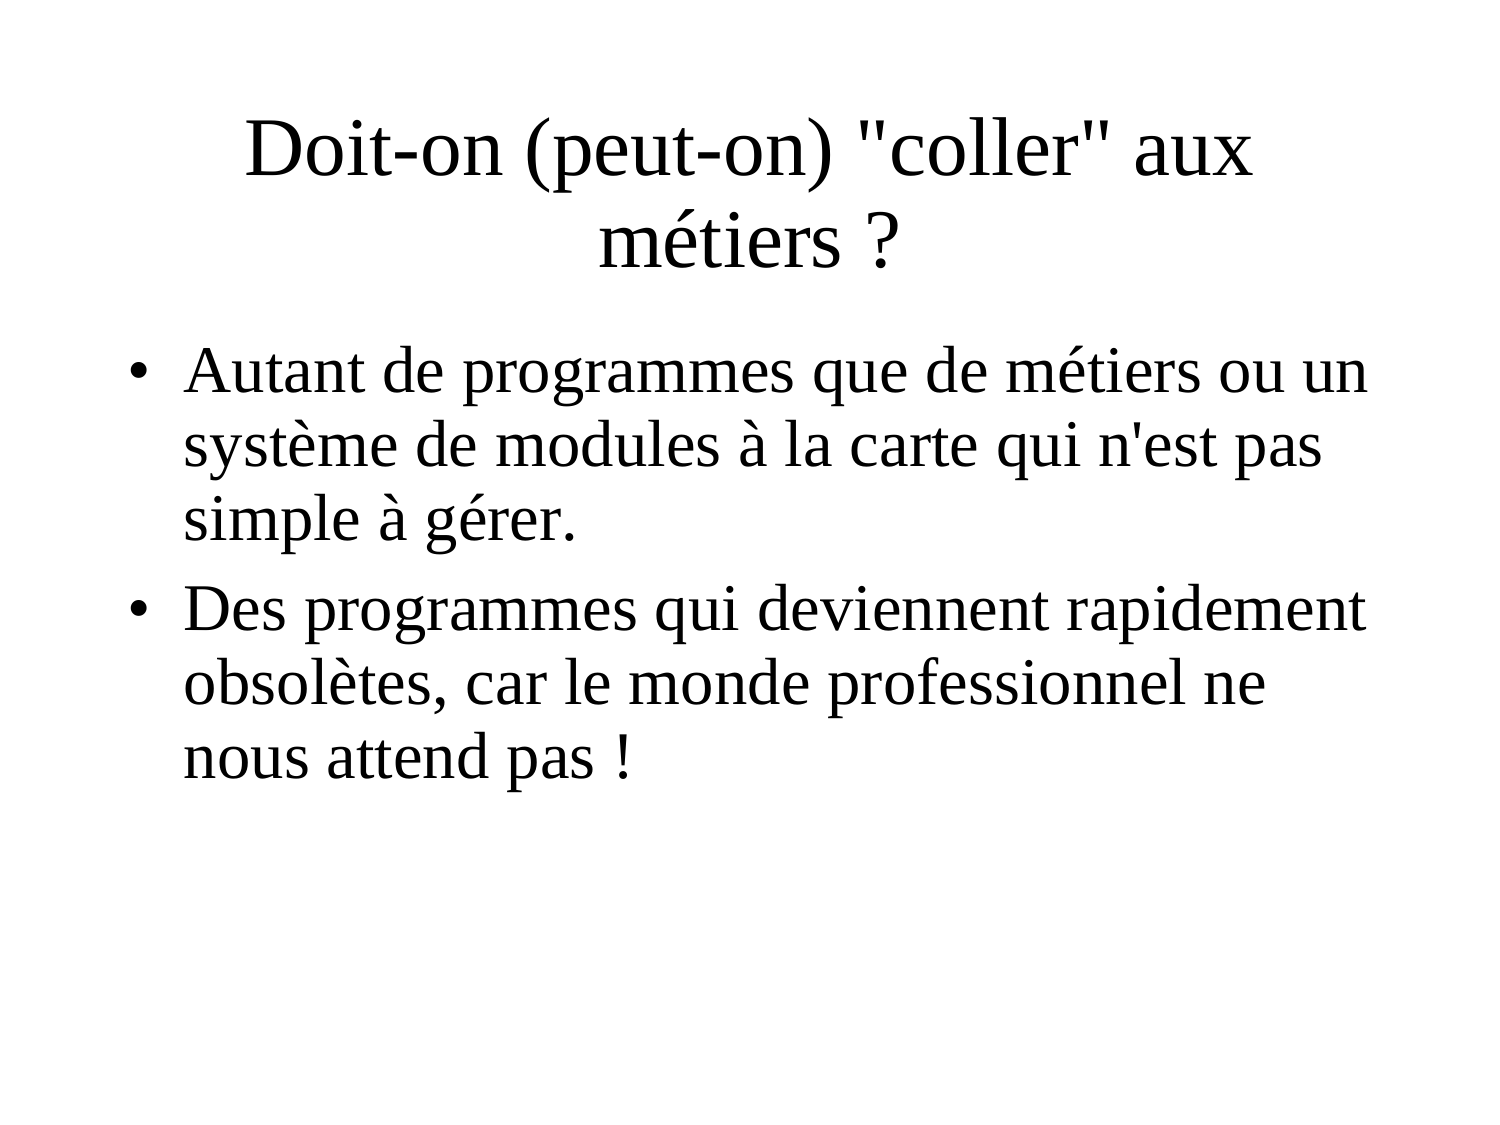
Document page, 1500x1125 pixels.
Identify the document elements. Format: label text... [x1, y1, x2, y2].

list Autant de programmes que de métiers ou un système de modules à la carte qui n'est pas simple à gérer. Des programmes qui deviennent rapidement obsolètes, car le monde professionnel ne nous attend pas ! [112, 324, 1424, 1026]
title Doit-on (peut-on) "coller" aux métiers ? [112, 86, 1388, 302]
